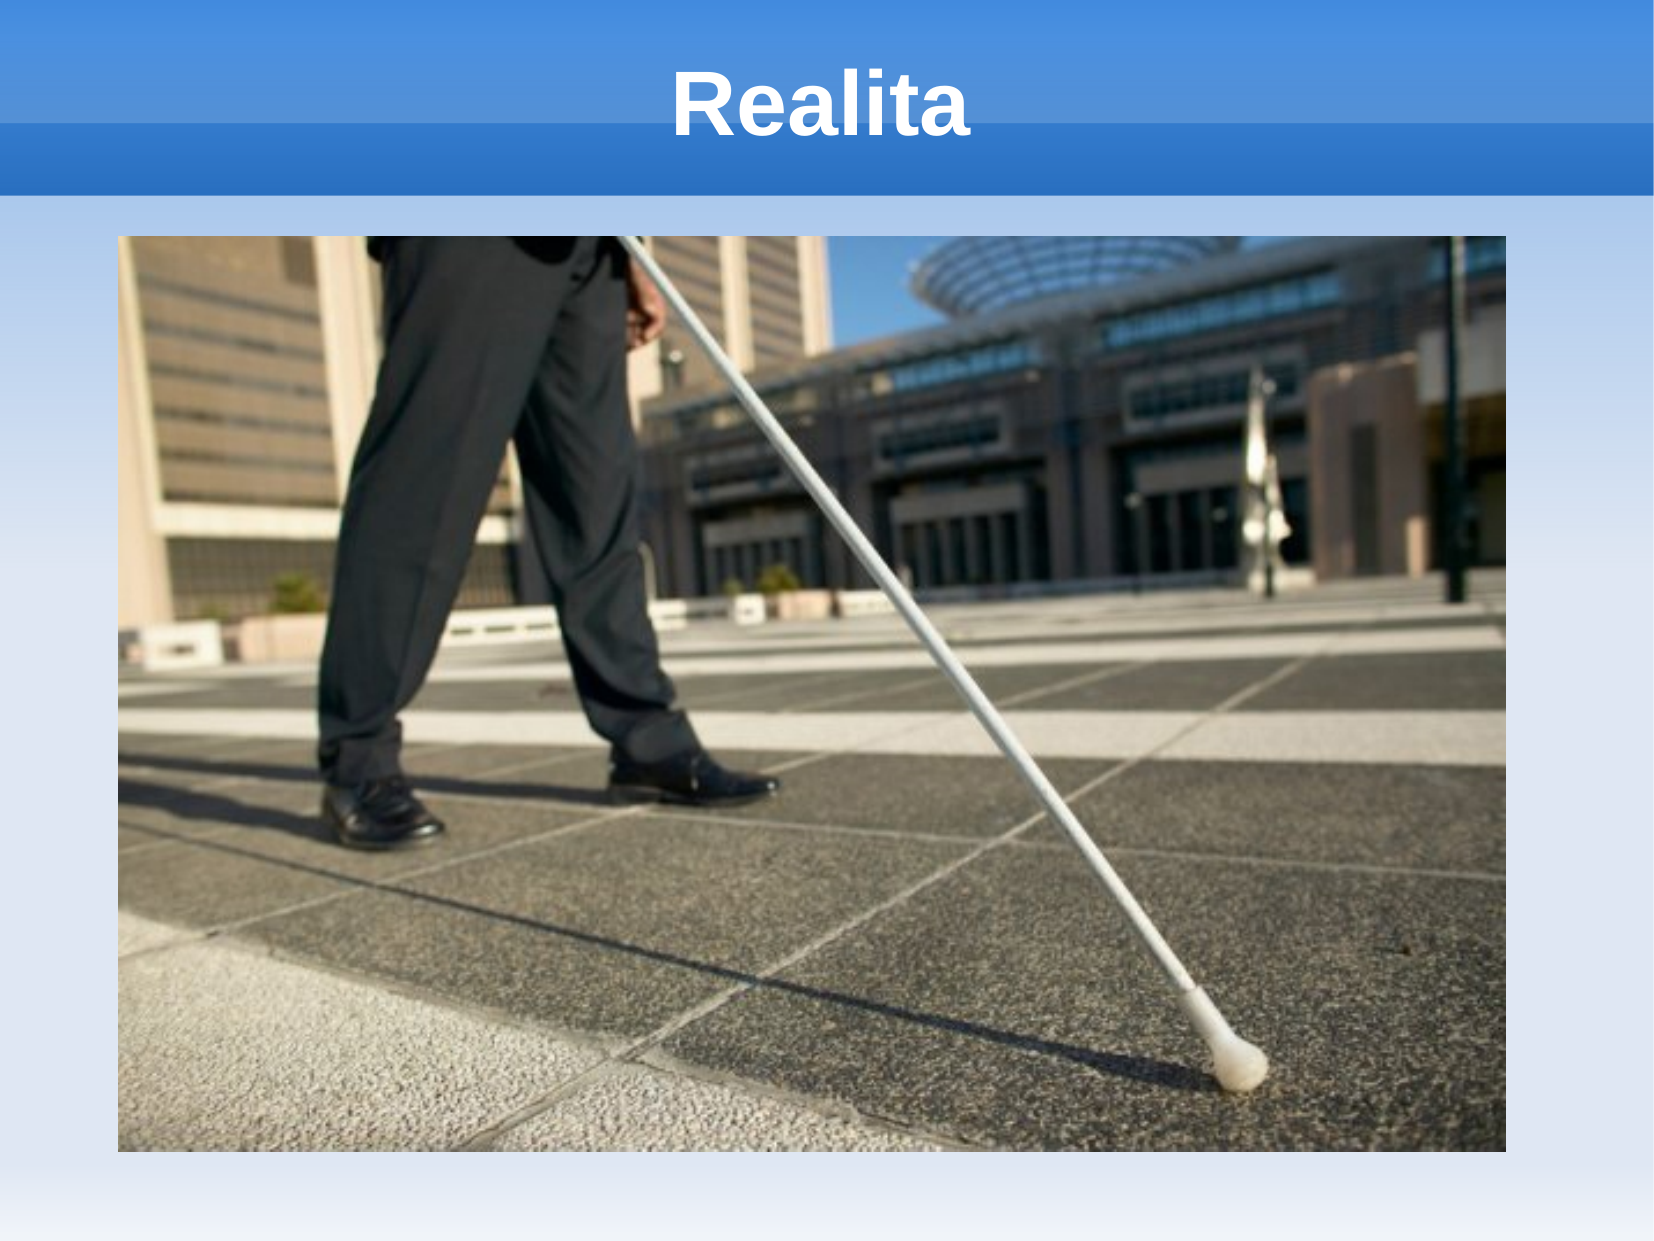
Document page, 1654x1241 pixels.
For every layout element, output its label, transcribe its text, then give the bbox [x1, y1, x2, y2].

picture [0, 0, 1654, 1241]
title Realita [76, 7, 1565, 200]
